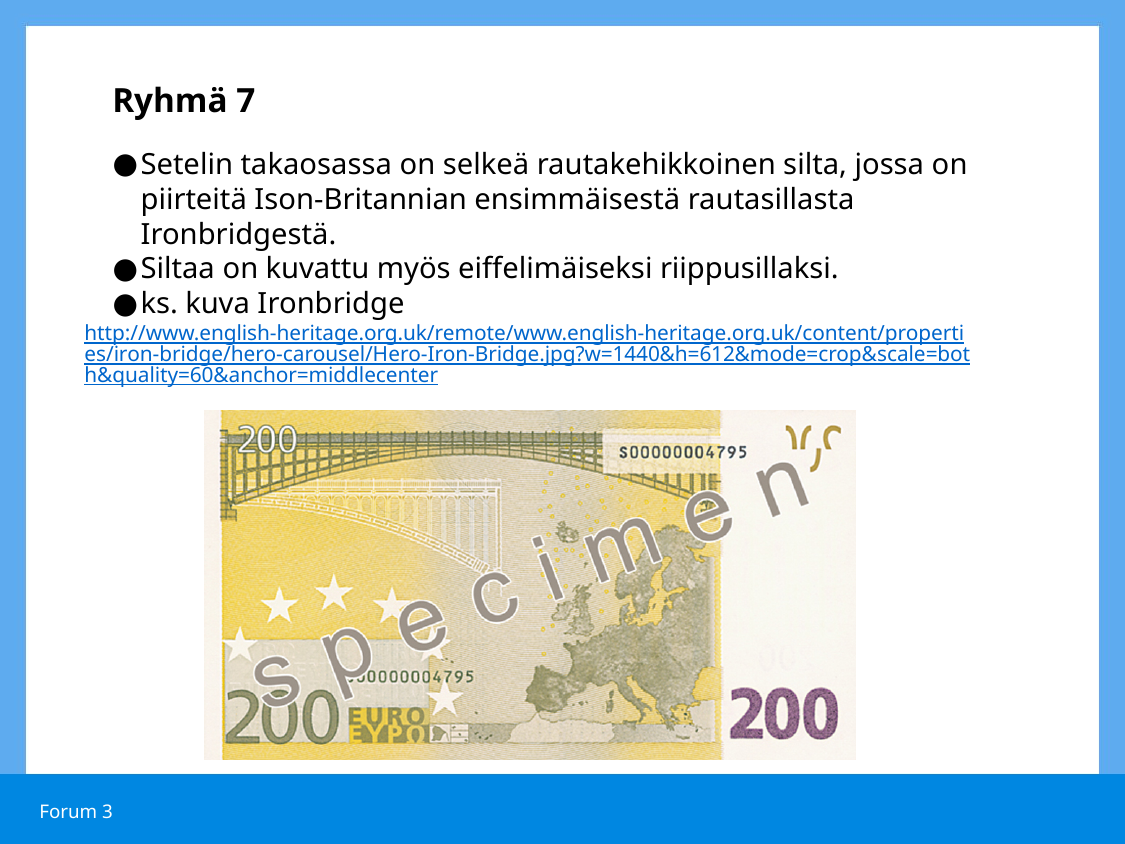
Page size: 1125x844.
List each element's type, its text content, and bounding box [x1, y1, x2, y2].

list Ryhmä 7 Setelin takaosassa on selkeä rautakehikkoinen silta, jossa on piirteitä Ison-Britannian ensimmäisestä rautasillasta Ironbridgestä. Siltaa on kuvattu myös eiffelimäiseksi riippusillaksi. ks. kuva Ironbridge http://www.english-heritage.org.uk/remote/www.english-heritage.org.uk/content/properties/iron-bridge/hero-carousel/Hero-Iron-Bridge.jpg?w=1440&h=612&mode=crop&scale=both&quality=60&anchor=middlecenter [73, 67, 987, 485]
picture [0, 0, 1125, 844]
